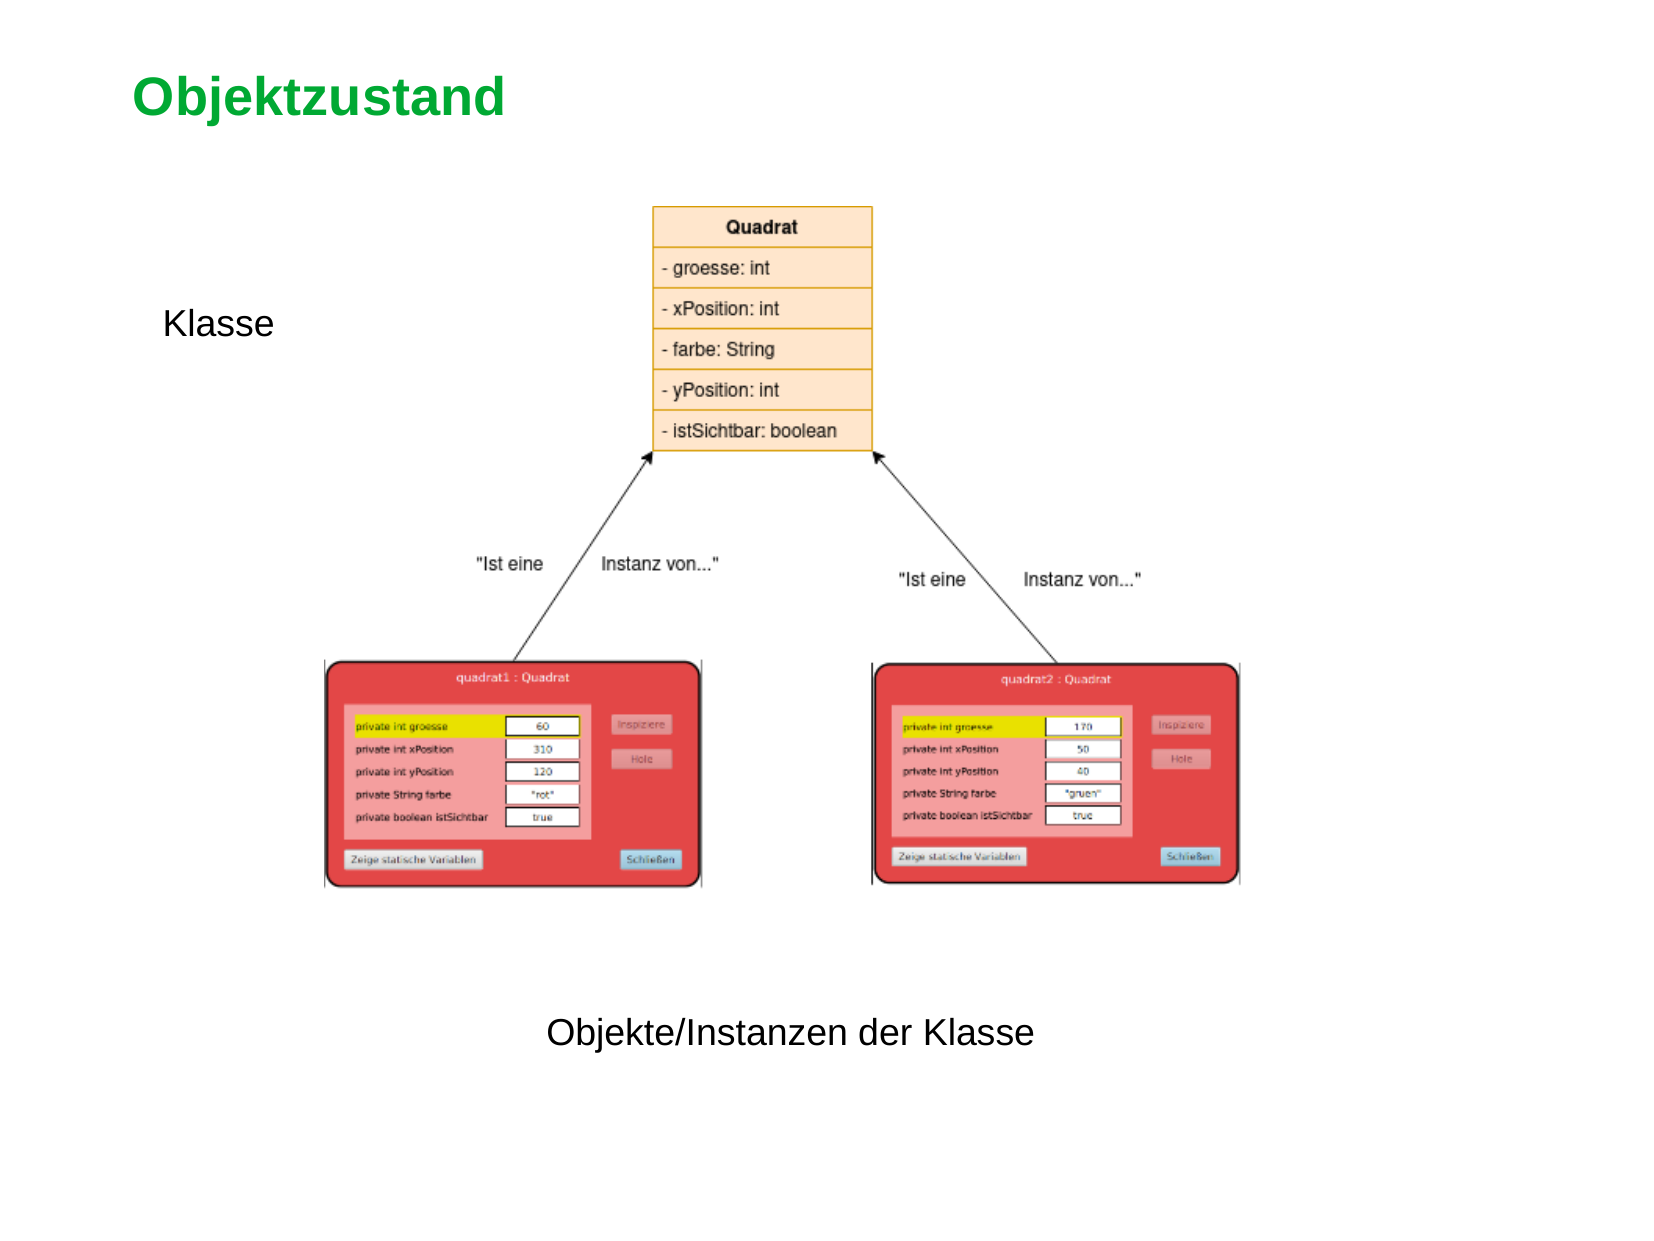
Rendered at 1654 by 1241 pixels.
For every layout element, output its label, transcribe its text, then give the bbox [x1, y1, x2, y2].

text_box Objektzustand [118, 59, 1034, 135]
text_box Klasse [147, 295, 414, 353]
picture [324, 206, 1244, 890]
text_box Objekte/Instanzen der Klasse [531, 1003, 1063, 1063]
